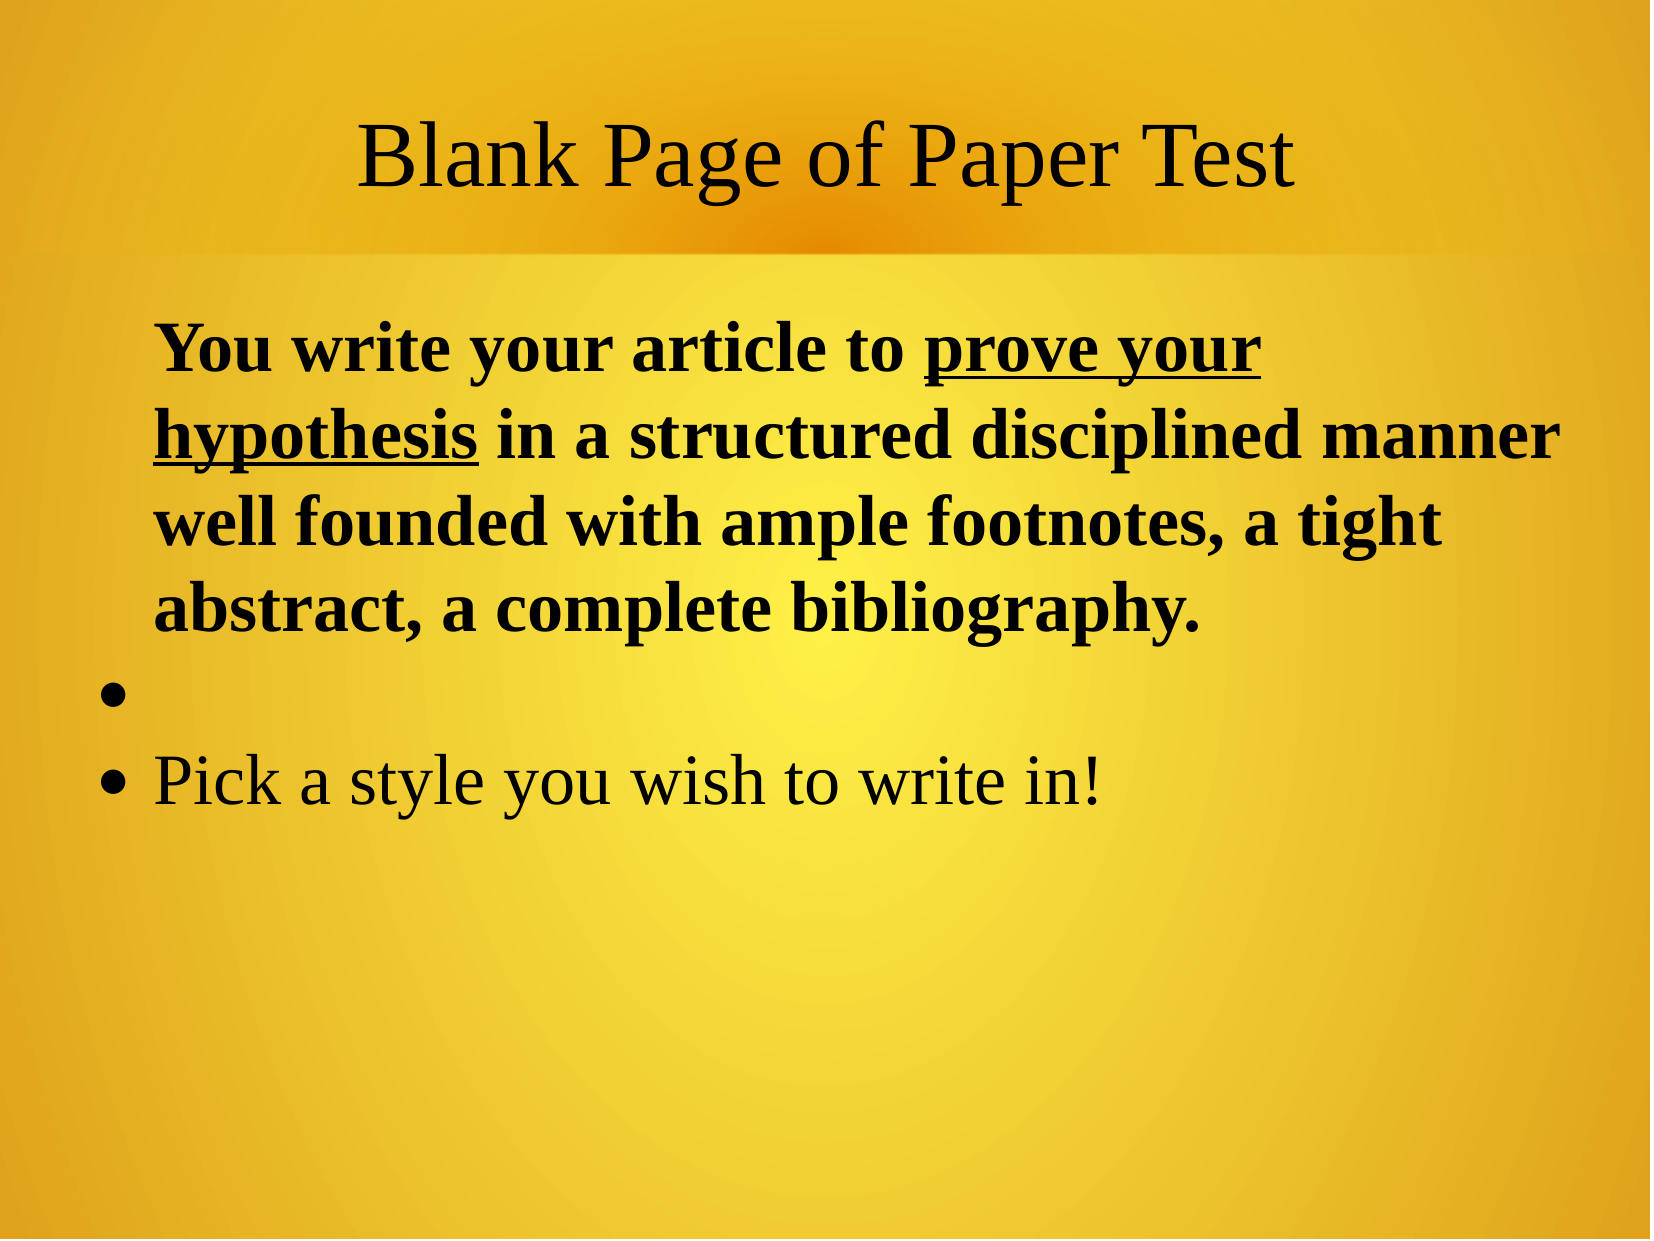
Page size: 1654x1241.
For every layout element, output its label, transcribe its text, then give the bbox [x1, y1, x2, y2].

text_box Blank Page of Paper Test [82, 40, 1571, 259]
text_box You write your article to prove your hypothesis in a structured disciplined manner well founded with ample footnotes, a tight abstract, a complete bibliography. Pick a style you wish to write in! [82, 299, 1571, 1019]
picture [0, 0, 1650, 1239]
